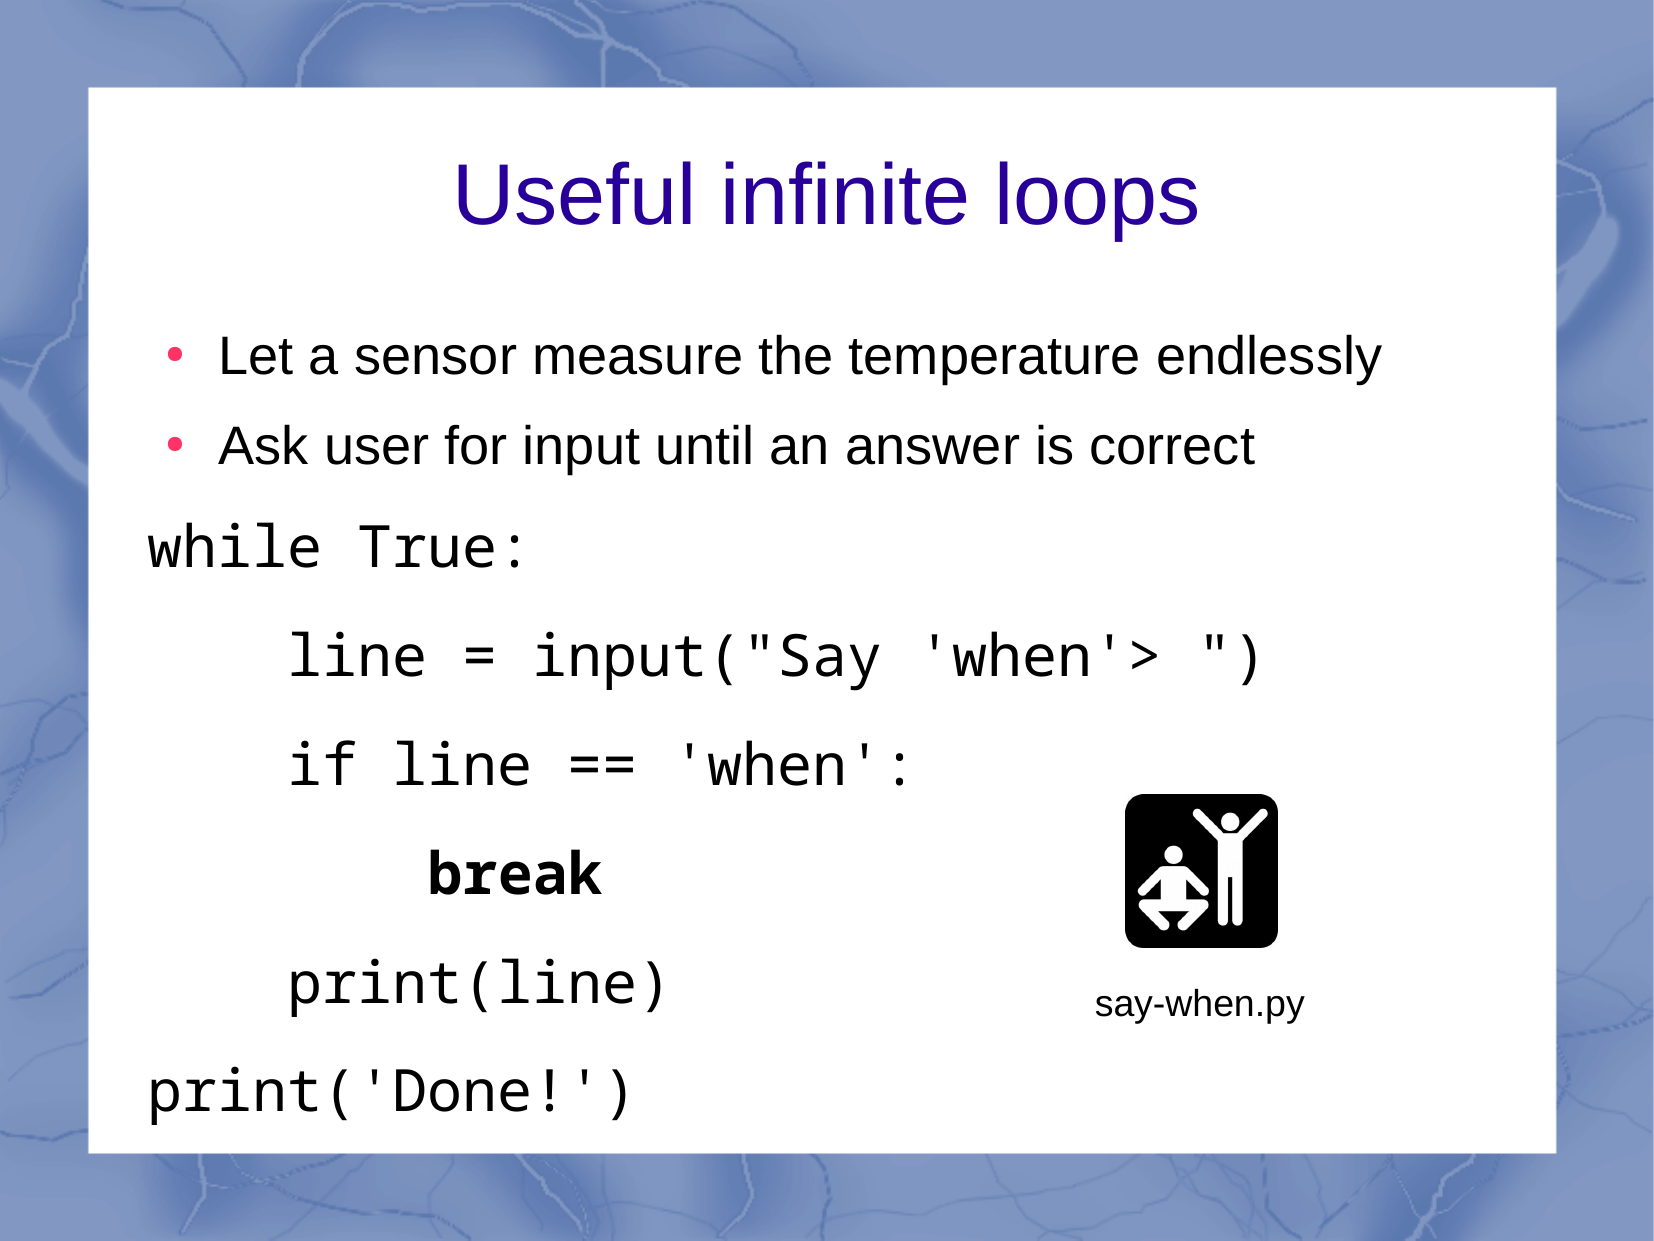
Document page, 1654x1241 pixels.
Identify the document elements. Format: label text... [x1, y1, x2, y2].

title Useful infinite loops [118, 90, 1536, 298]
text_box say-when.py [1080, 975, 1318, 1032]
picture [0, 0, 1654, 1241]
list Let a sensor measure the temperature endlessly Ask user for input until an answer is correct while True: line = input("Say 'when'> ") if line == 'when': break print(line) print('Done!') [147, 325, 1506, 1060]
